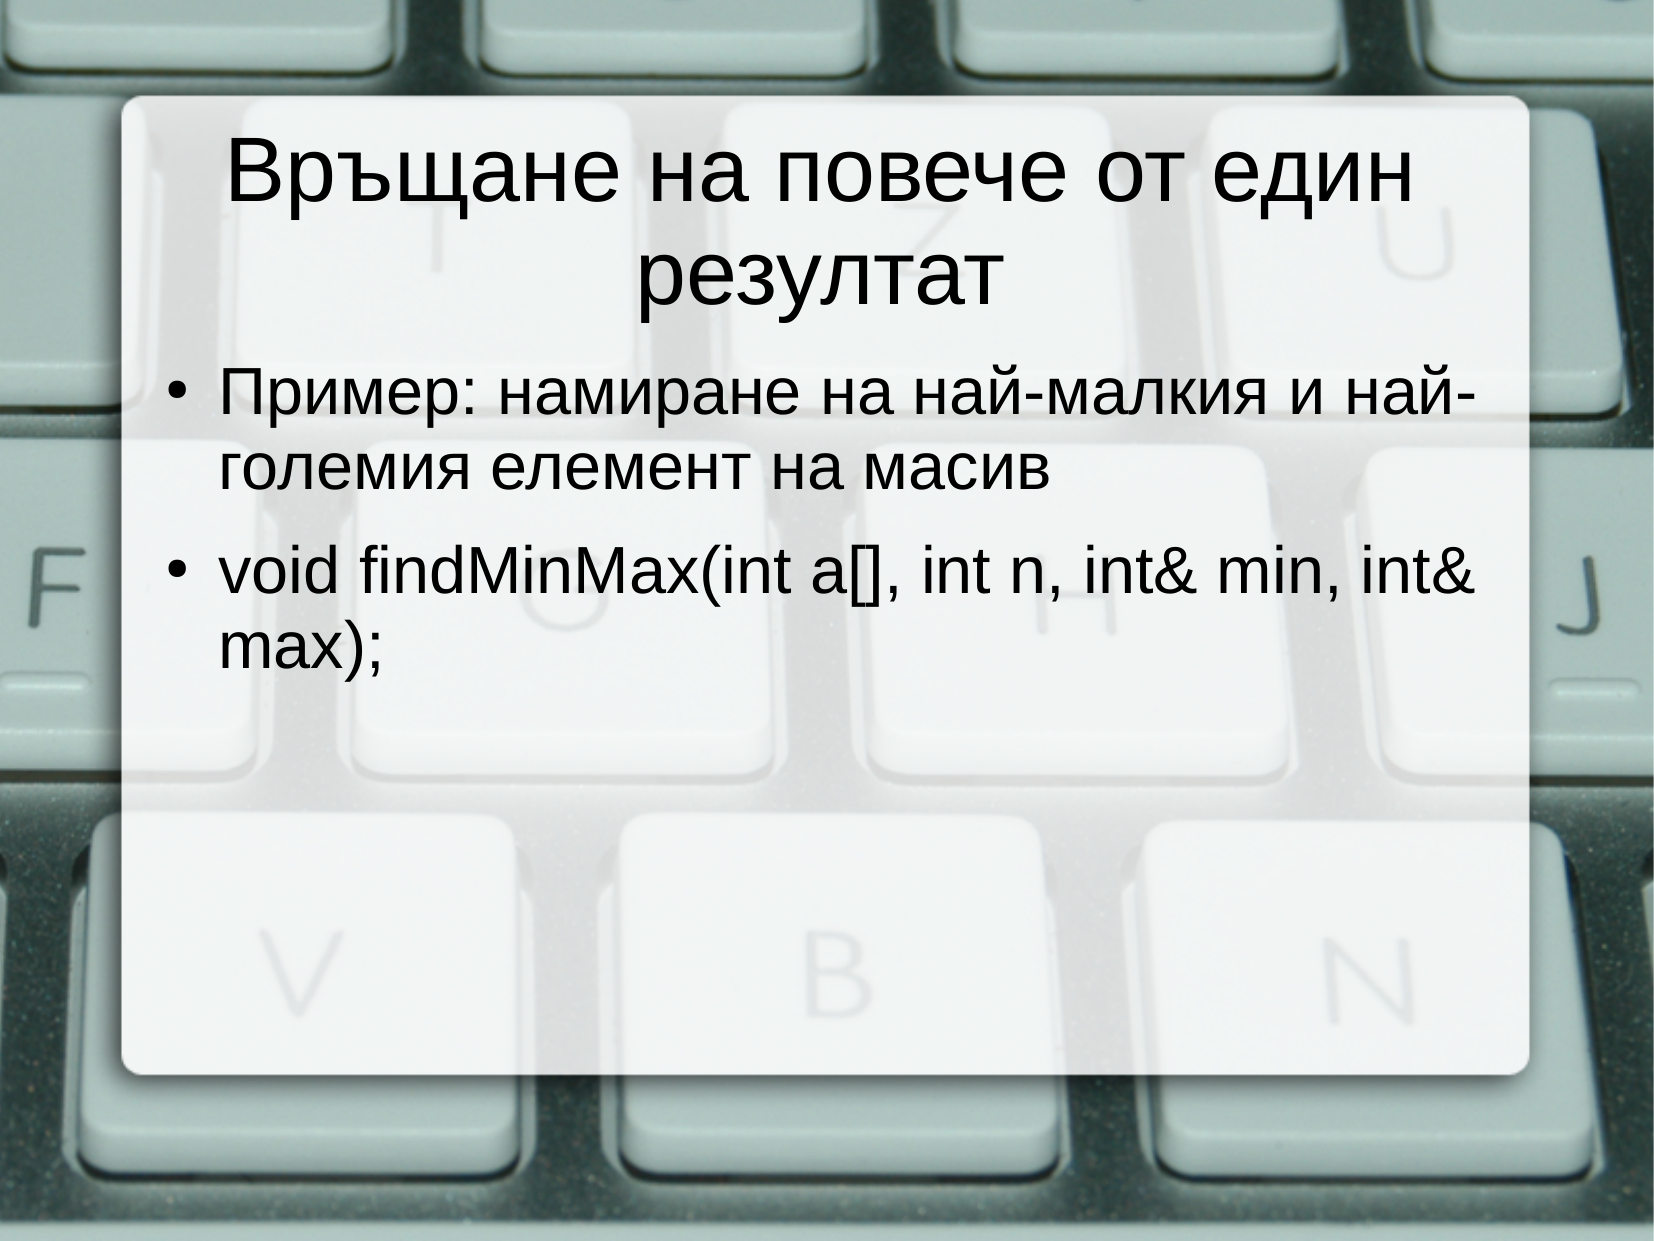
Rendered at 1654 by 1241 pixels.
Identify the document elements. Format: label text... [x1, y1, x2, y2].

list Пример: намиране на най-малкия и най-големия елемент на масив void findMinMax(int a[], int n, int& min, int& max); [147, 354, 1506, 1074]
title Връщане на повече от един резултат [135, 117, 1506, 325]
picture [0, 0, 1654, 1241]
